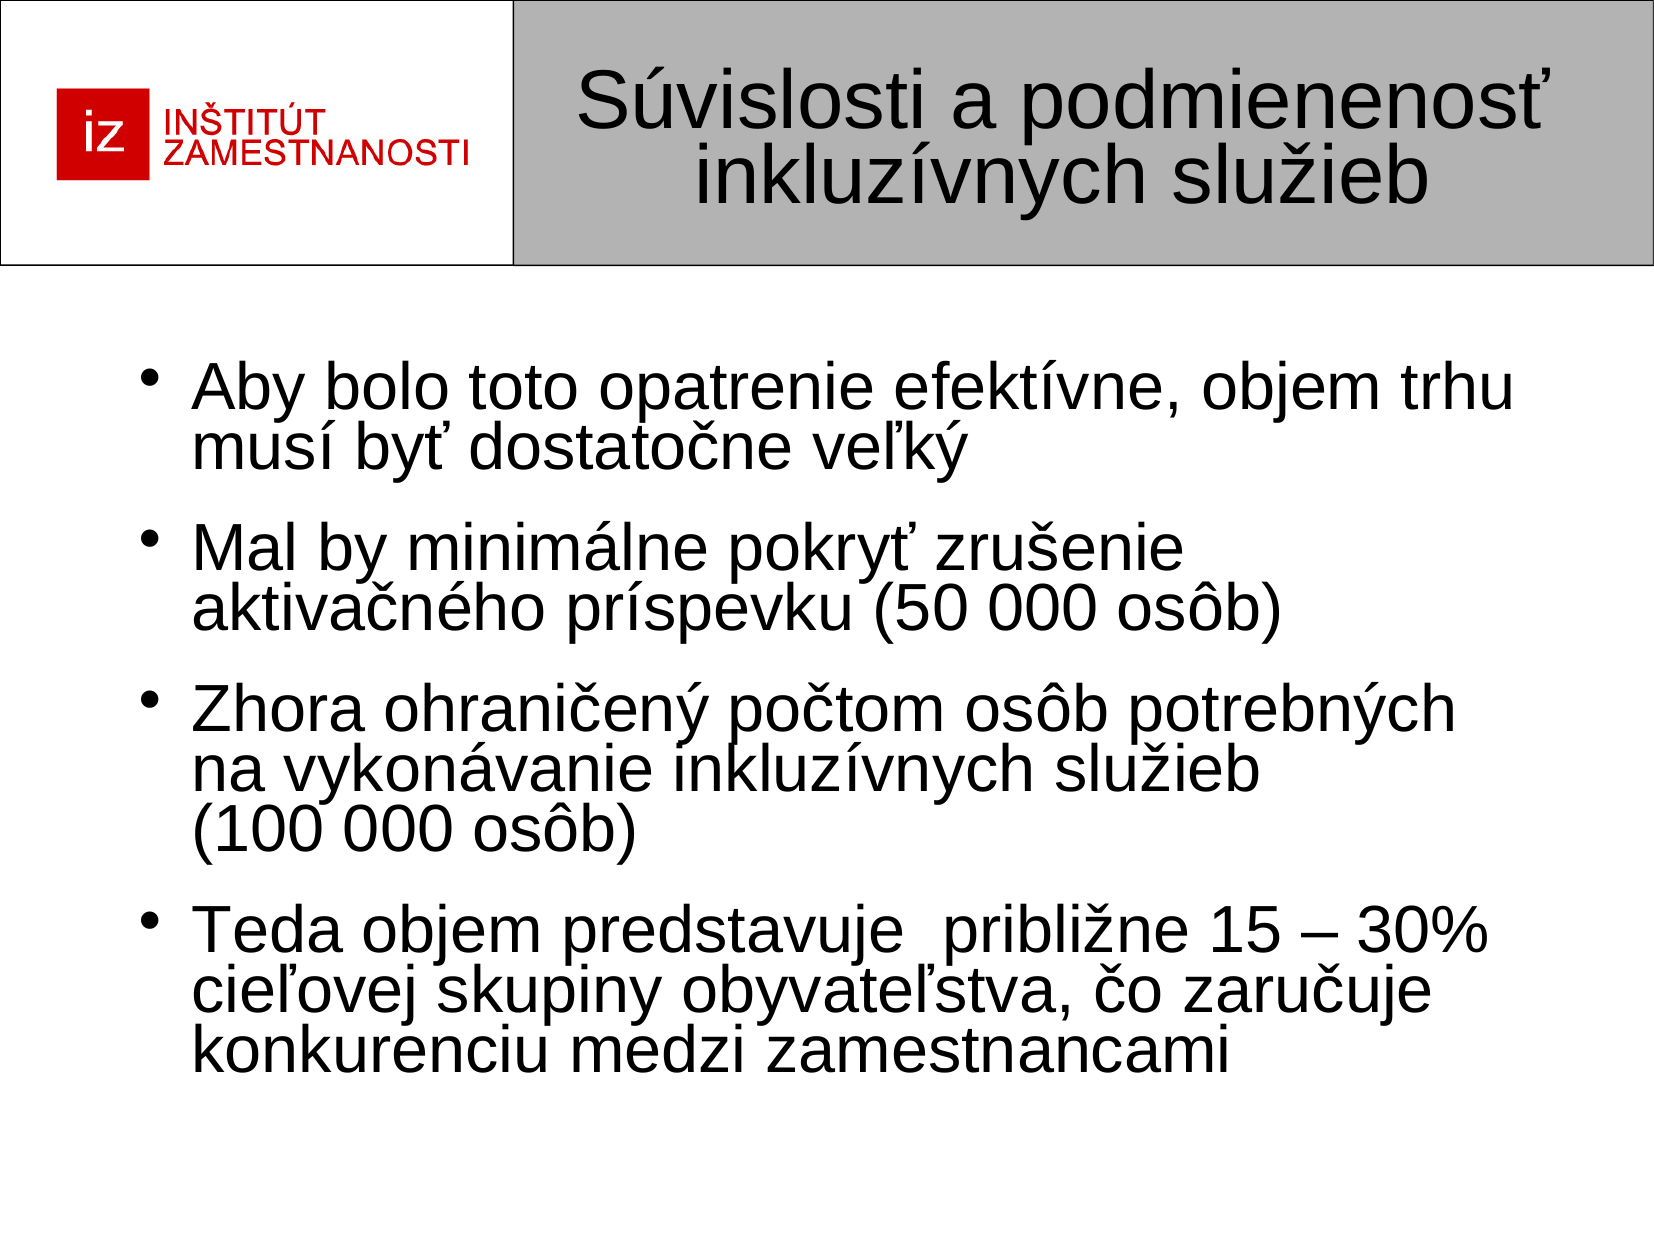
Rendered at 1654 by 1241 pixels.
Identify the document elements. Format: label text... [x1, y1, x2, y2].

picture [5, 7, 512, 256]
list Aby bolo toto opatrenie efektívne, objem trhu musí byť dostatočne veľký Mal by minimálne pokryť zrušenie aktivačného príspevku (50 000 osôb) Zhora ohraničený počtom osôb potrebných na vykonávanie inkluzívnych služieb (100 000 osôb) Teda objem predstavuje približne 15 – 30% cieľovej skupiny obyvateľstva, čo zaručuje konkurenciu medzi zamestnancami [121, 344, 1533, 1112]
title Súvislosti a podmienenosť inkluzívnych služieb [560, 37, 1565, 229]
